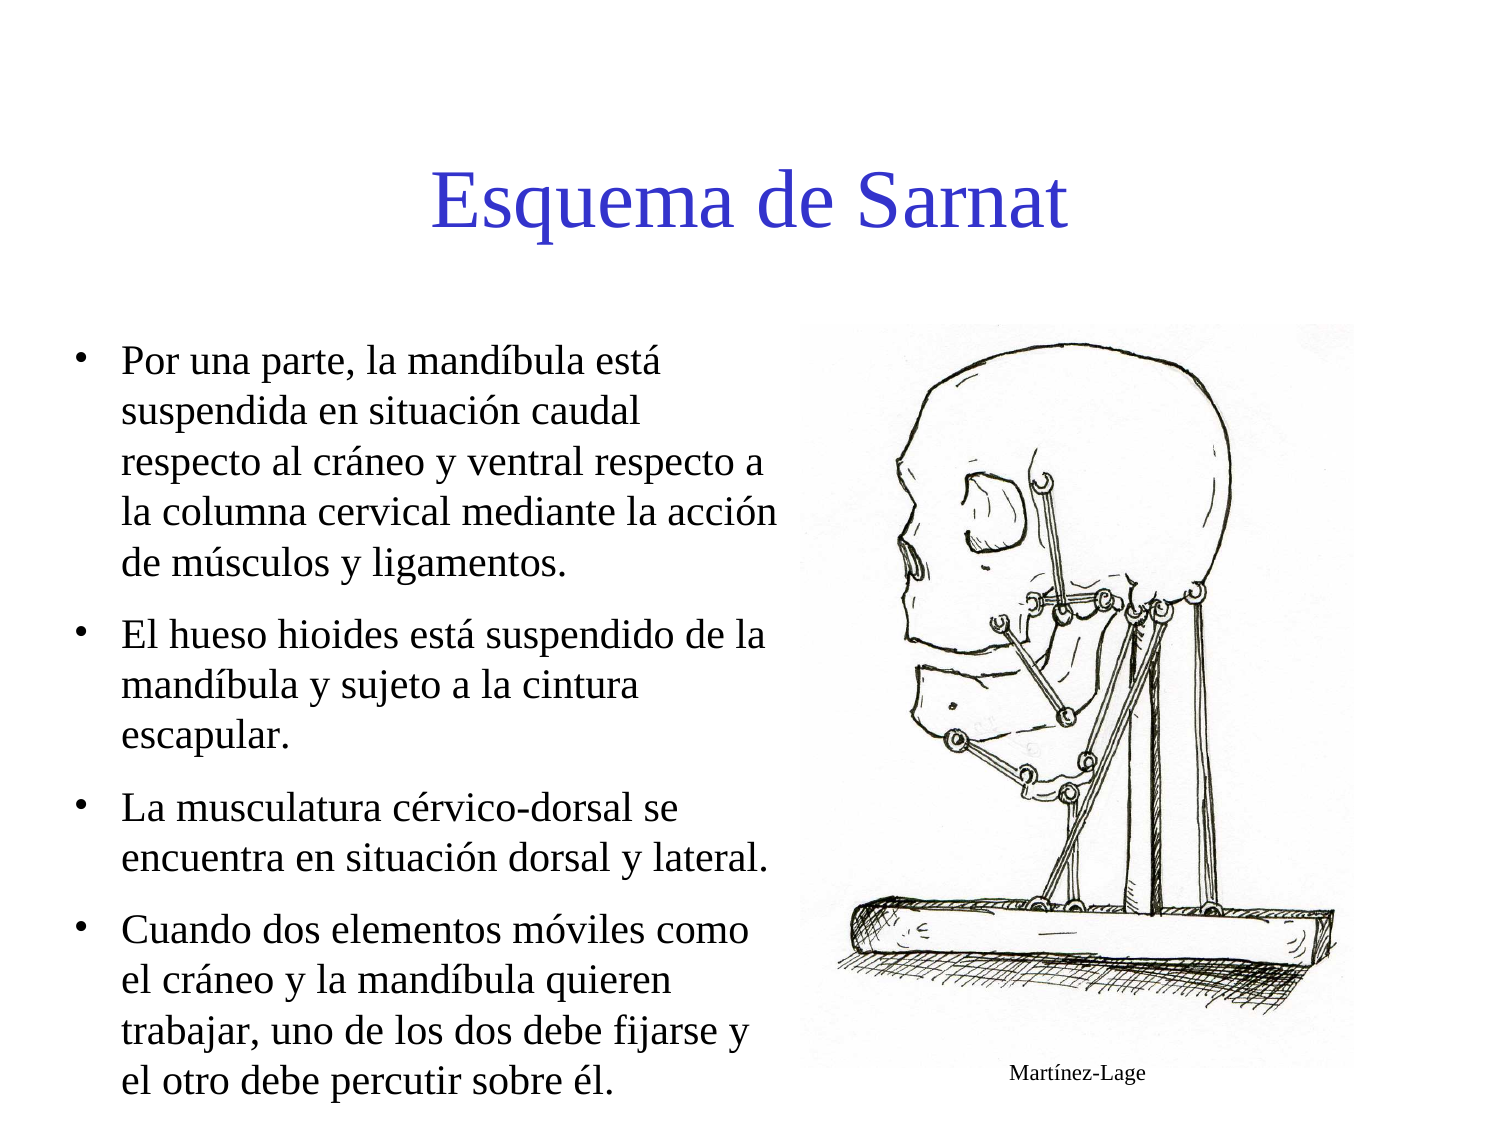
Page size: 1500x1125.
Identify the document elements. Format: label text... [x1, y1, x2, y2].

text_box Martínez-Lage [974, 1050, 1182, 1093]
picture [800, 324, 1354, 1068]
list Por una parte, la mandíbula está suspendida en situación caudal respecto al cráneo y ventral respecto a la columna cervical mediante la acción de músculos y ligamentos. El hueso hioides está suspendido de la mandíbula y sujeto a la cintura escapular. La musculatura cérvico-dorsal se encuentra en situación dorsal y lateral. Cuando dos elementos móviles como el cráneo y la mandíbula quieren trabajar, uno de los dos debe fijarse y el otro debe percutir sobre él. [59, 324, 798, 1123]
title Esquema de Sarnat [112, 68, 1388, 319]
